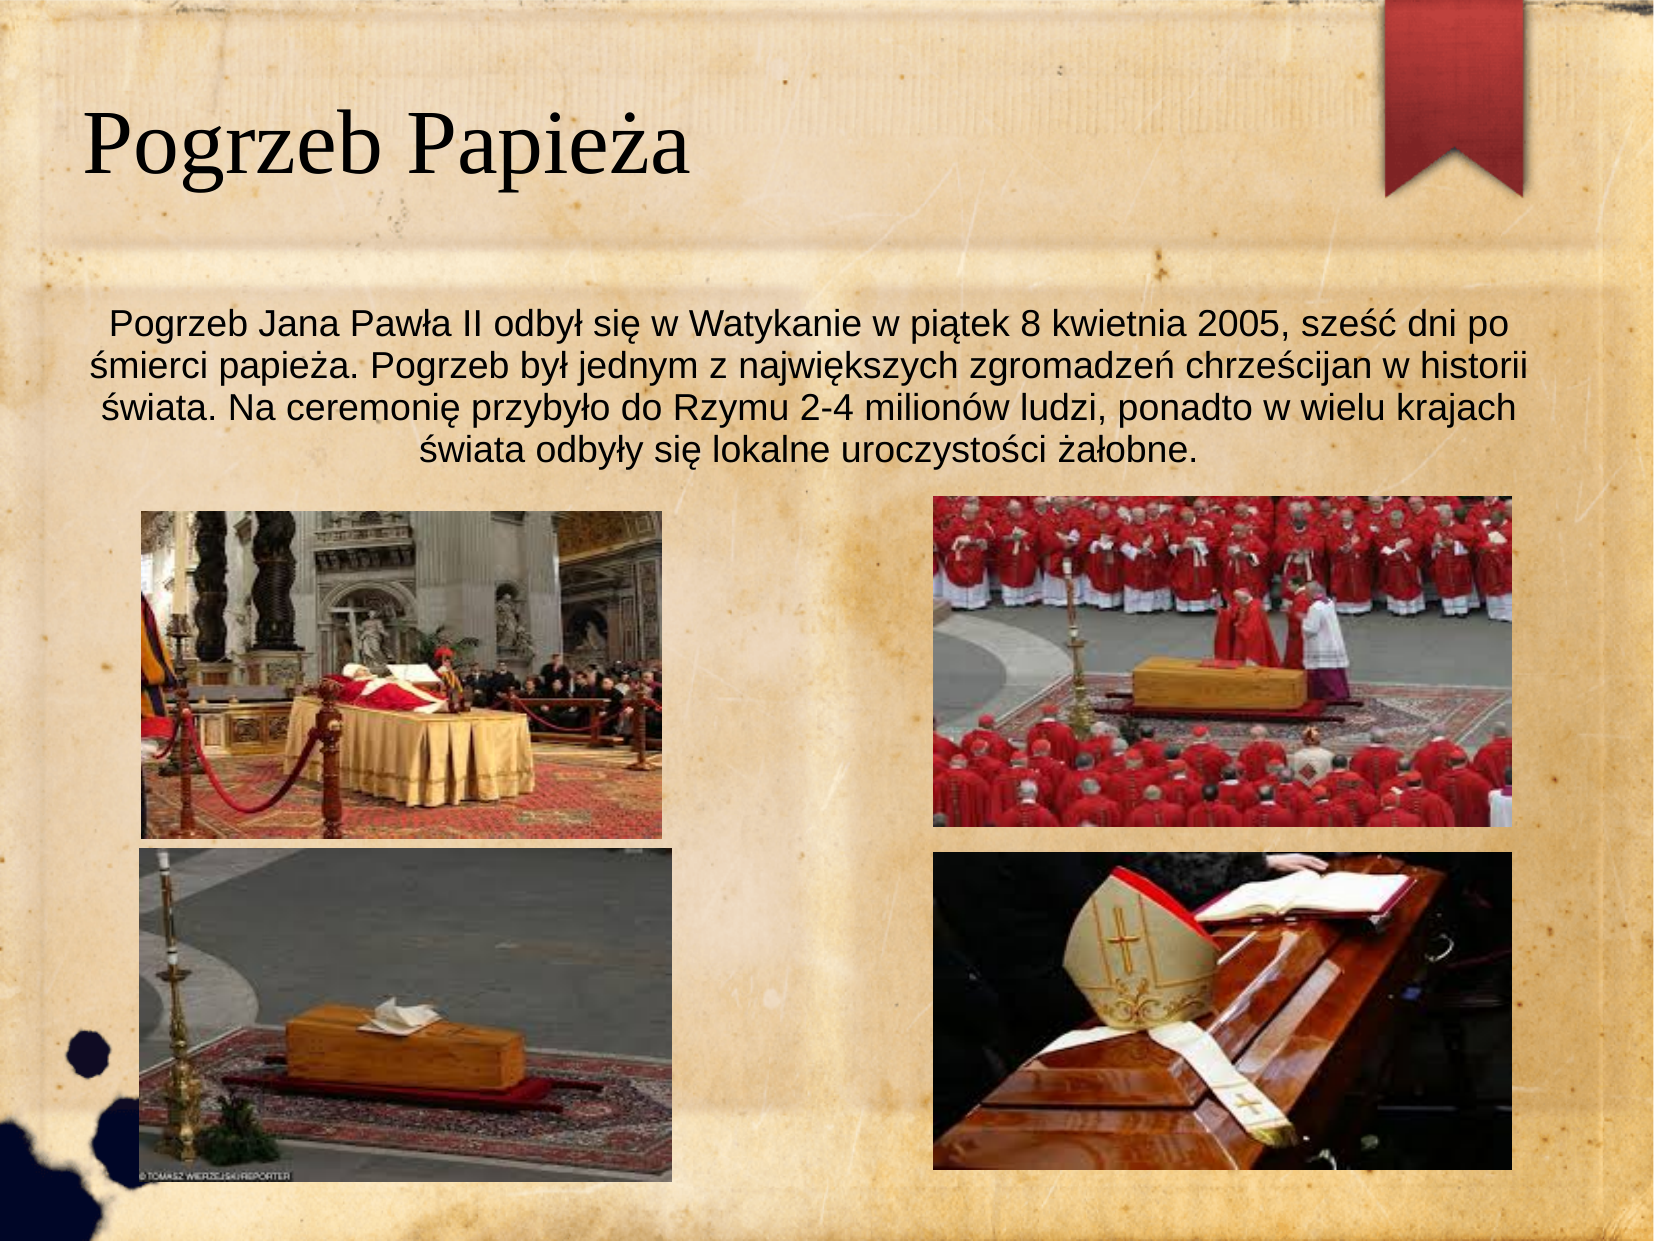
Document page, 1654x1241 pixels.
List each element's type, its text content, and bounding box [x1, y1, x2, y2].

text_box Pogrzeb Jana Pawła II odbył się w Watykanie w piątek 8 kwietnia 2005, sześć dni po śmierci papieża. Pogrzeb był jednym z największych zgromadzeń chrześcijan w historii świata. Na ceremonię przybyło do Rzymu 2-4 milionów ludzi, ponadto w wielu krajach świata odbyły się lokalne uroczystości żałobne. [35, 295, 1583, 497]
title Pogrzeb Papieża [82, 49, 1347, 237]
picture [0, 0, 1654, 1241]
